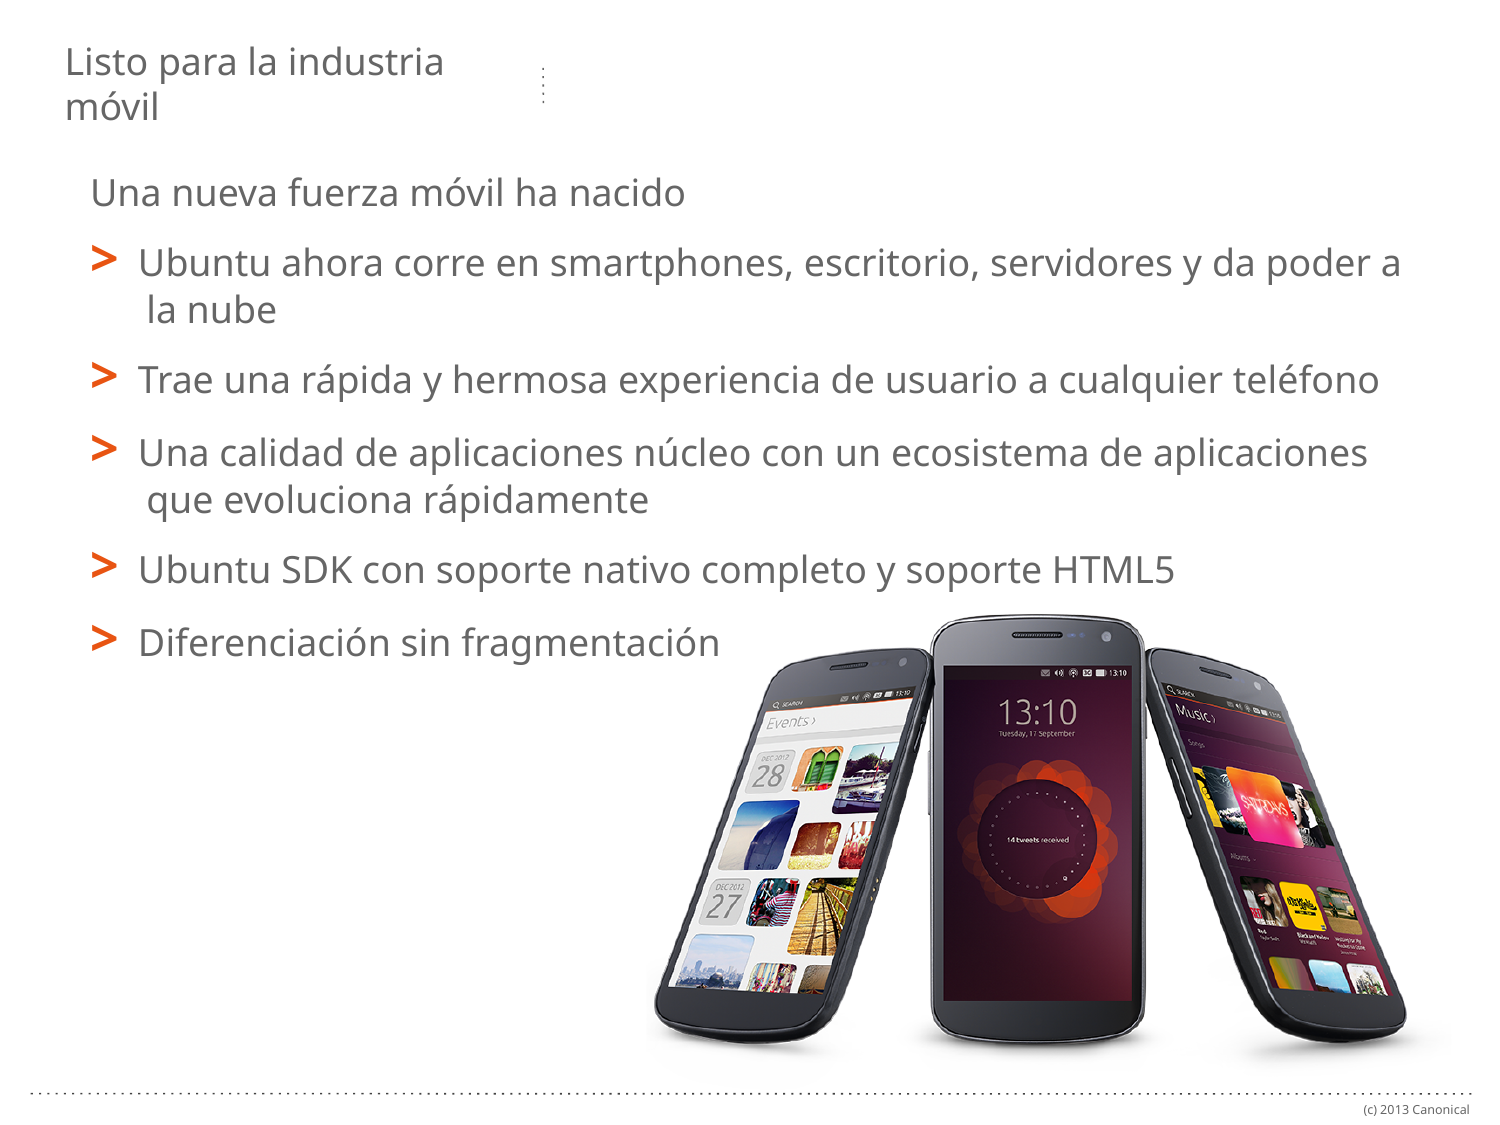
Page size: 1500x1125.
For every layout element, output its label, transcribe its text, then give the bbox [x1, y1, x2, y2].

text_box [600, 566, 1472, 1090]
text_box (c) 2013 Canonical [19, 1099, 1485, 1119]
title Listo para la industria móvil [49, 53, 556, 114]
list Una nueva fuerza móvil ha nacido > Ubuntu ahora corre en smartphones, escritorio, servidores y da poder a la nube > Trae una rápida y hermosa experiencia de usuario a cualquier teléfono > Una calidad de aplicaciones núcleo con un ecosistema de aplicaciones que evoluciona rápidamente > Ubuntu SDK con soporte nativo completo y soporte HTML5 > Diferenciación sin fragmentación [75, 153, 1425, 1078]
